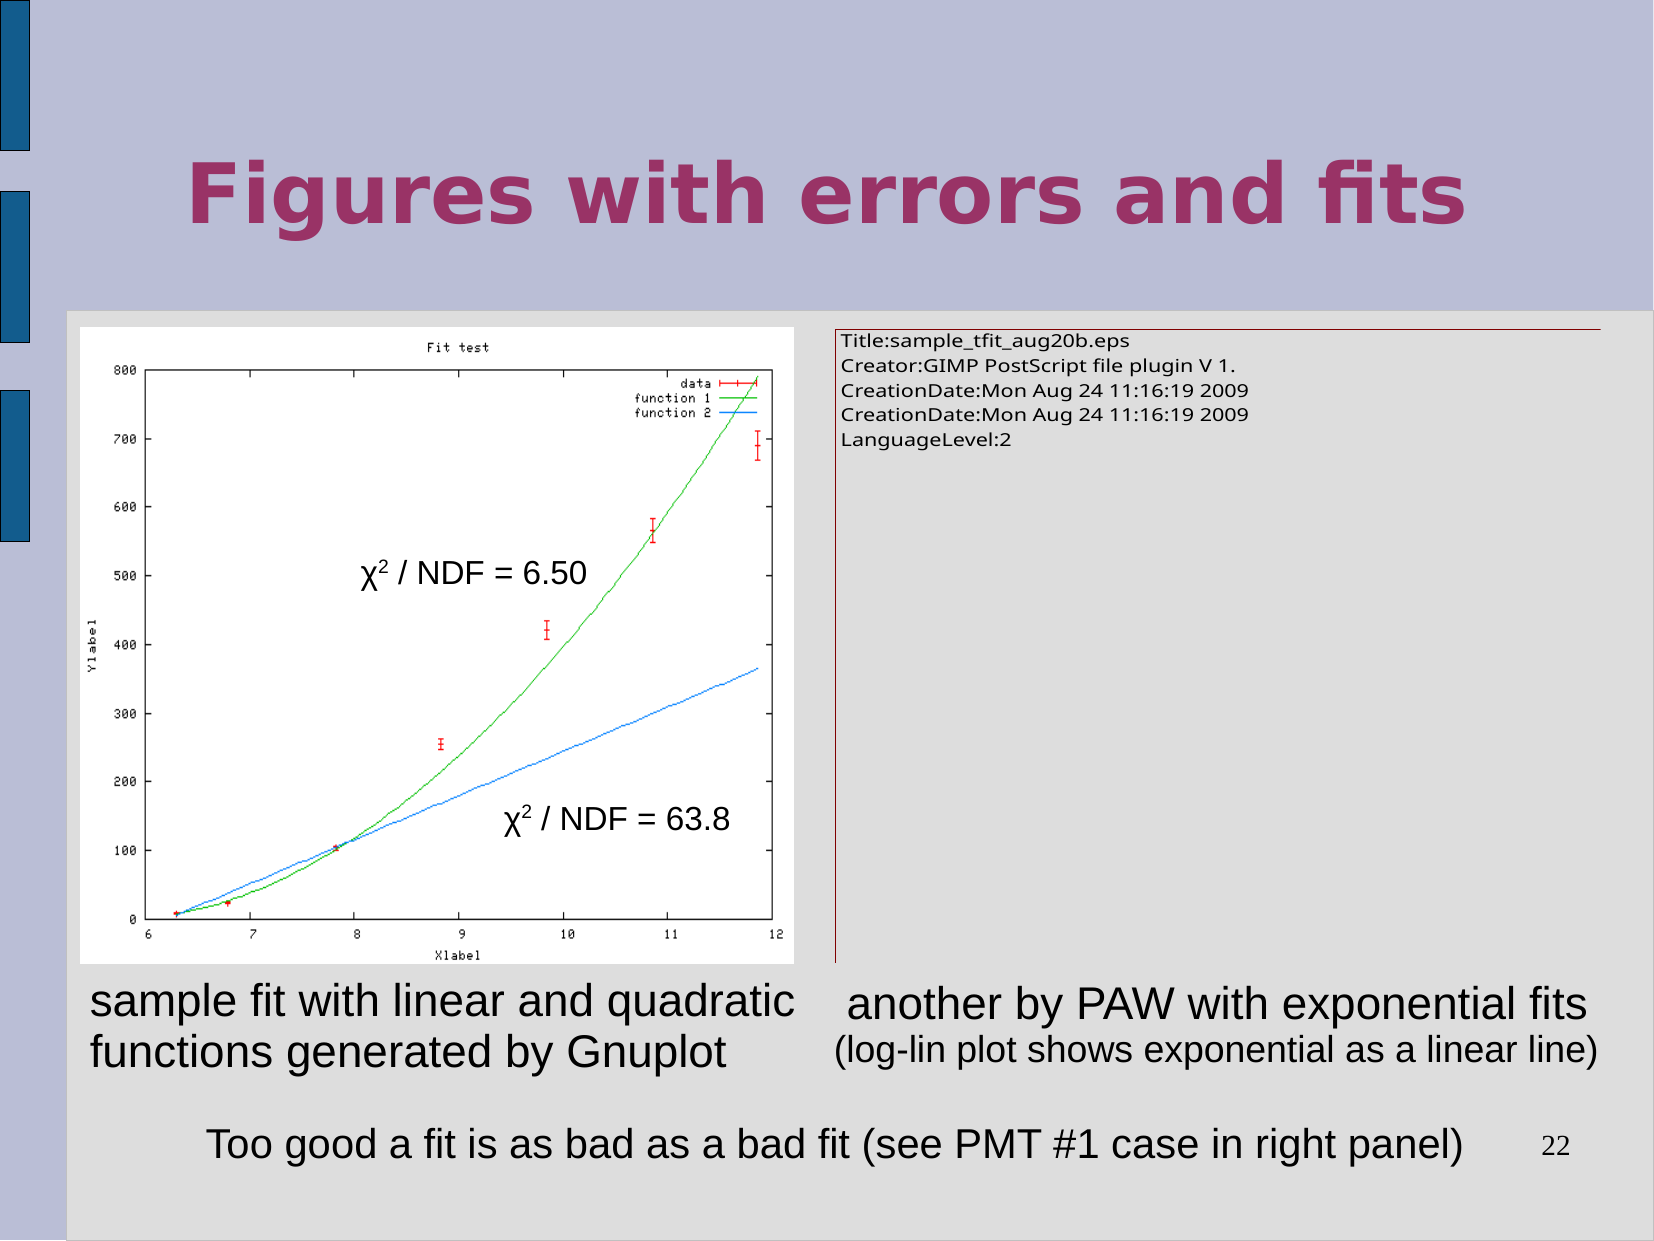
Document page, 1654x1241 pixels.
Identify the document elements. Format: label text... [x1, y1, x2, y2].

picture [833, 327, 1601, 963]
text_box χ2 / NDF = 6.50 [345, 547, 603, 601]
text_box another by PAW with exponential fits (log-lin plot shows exponential as a linear line) [819, 970, 1613, 1079]
text_box sample fit with linear and quadratic functions generated by Gnuplot [75, 967, 811, 1085]
text_box Too good a fit is as bad as a bad fit (see PMT #1 case in right panel) [190, 1113, 1479, 1175]
title Figures with errors and fits [121, 98, 1534, 291]
picture [80, 327, 794, 964]
text_box χ2 / NDF = 63.8 [489, 792, 746, 846]
